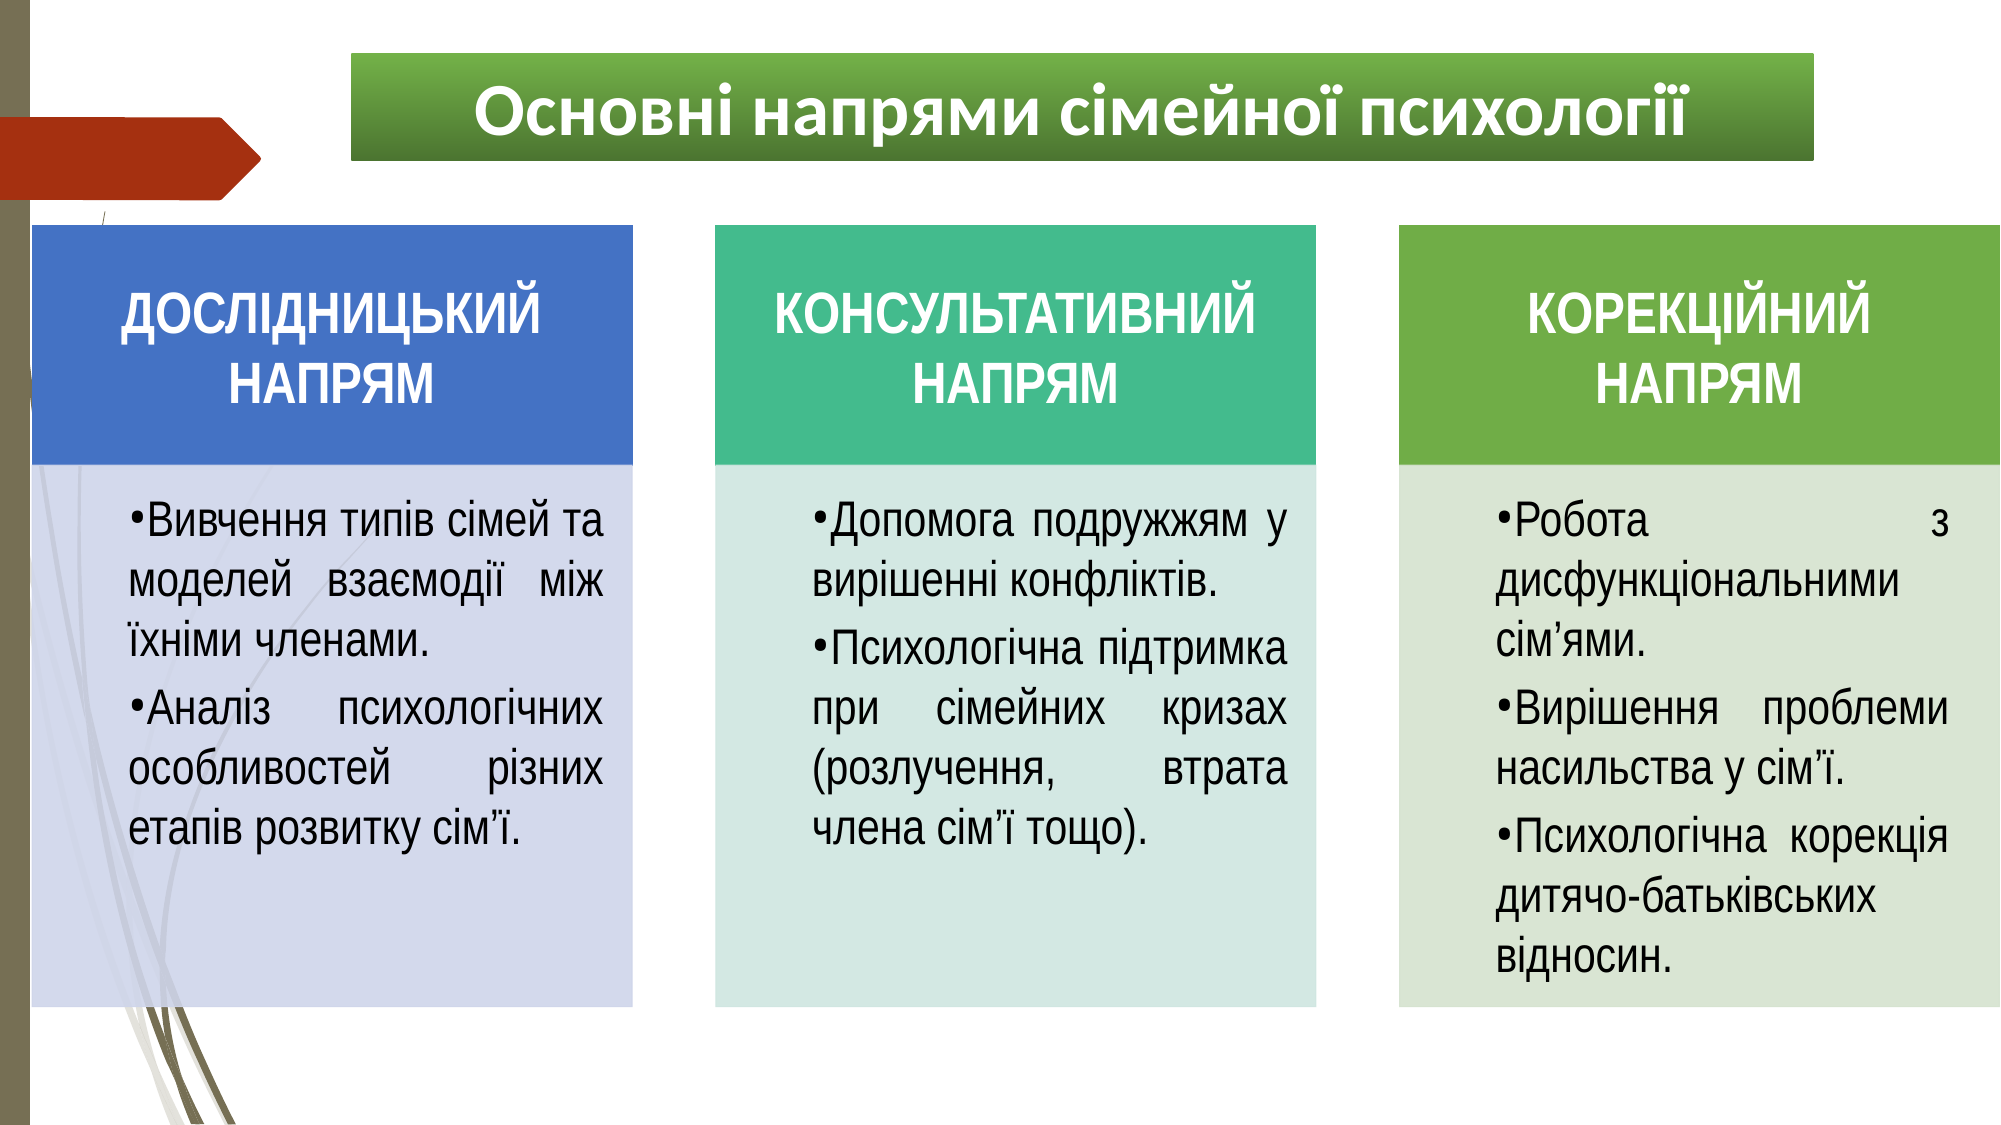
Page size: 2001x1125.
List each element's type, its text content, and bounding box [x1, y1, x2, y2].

text_box КОНСУЛЬТАТИВНИЙ НАПРЯМ [715, 225, 1316, 465]
text_box ДОСЛІДНИЦЬКИЙ НАПРЯМ [32, 225, 633, 465]
title Основні напрями сімейної психології [351, 53, 1814, 161]
text_box Робота з дисфункціональними сім’ями. Вирішення проблеми насильства у сім’ї. Психологічна корекція дитячо-батьківських відносин. [1399, 465, 2000, 1007]
text_box КОРЕКЦІЙНИЙ НАПРЯМ [1399, 225, 2000, 465]
text_box Вивчення типів сімей та моделей взаємодії між їхніми членами. Аналіз психологічних особливостей різних етапів розвитку сім’ї. [32, 465, 633, 1007]
text_box Допомога подружжям у вирішенні конфліктів. Психологічна підтримка при сімейних кризах (розлучення, втрата члена сім’ї тощо). [715, 465, 1316, 1007]
